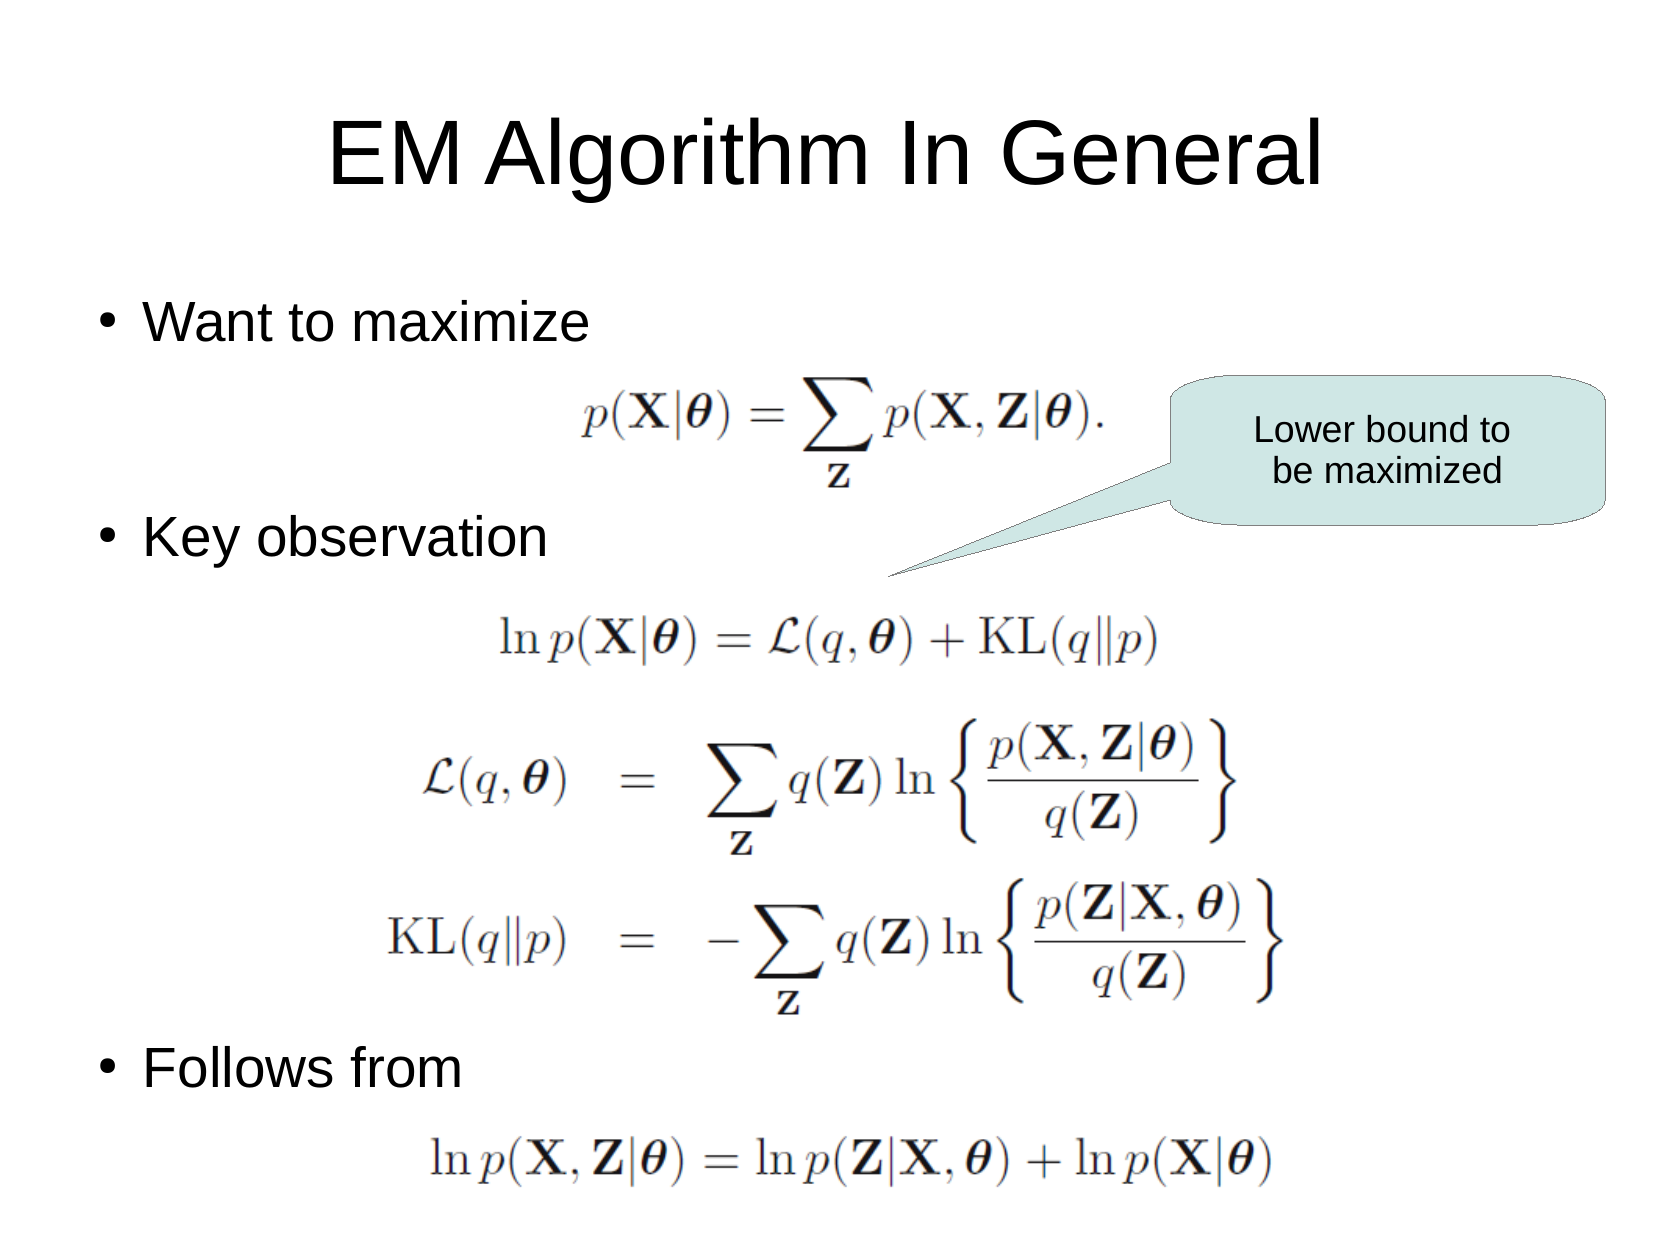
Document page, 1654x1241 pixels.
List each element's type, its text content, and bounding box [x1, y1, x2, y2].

text_box Lower bound to be maximized [888, 375, 1606, 577]
picture [555, 354, 1115, 505]
picture [420, 1108, 1288, 1203]
title EM Algorithm In General [82, 49, 1571, 257]
picture [375, 711, 1288, 1021]
picture [485, 581, 1205, 696]
list Want to maximize Key observation Follows from [82, 290, 1571, 1109]
